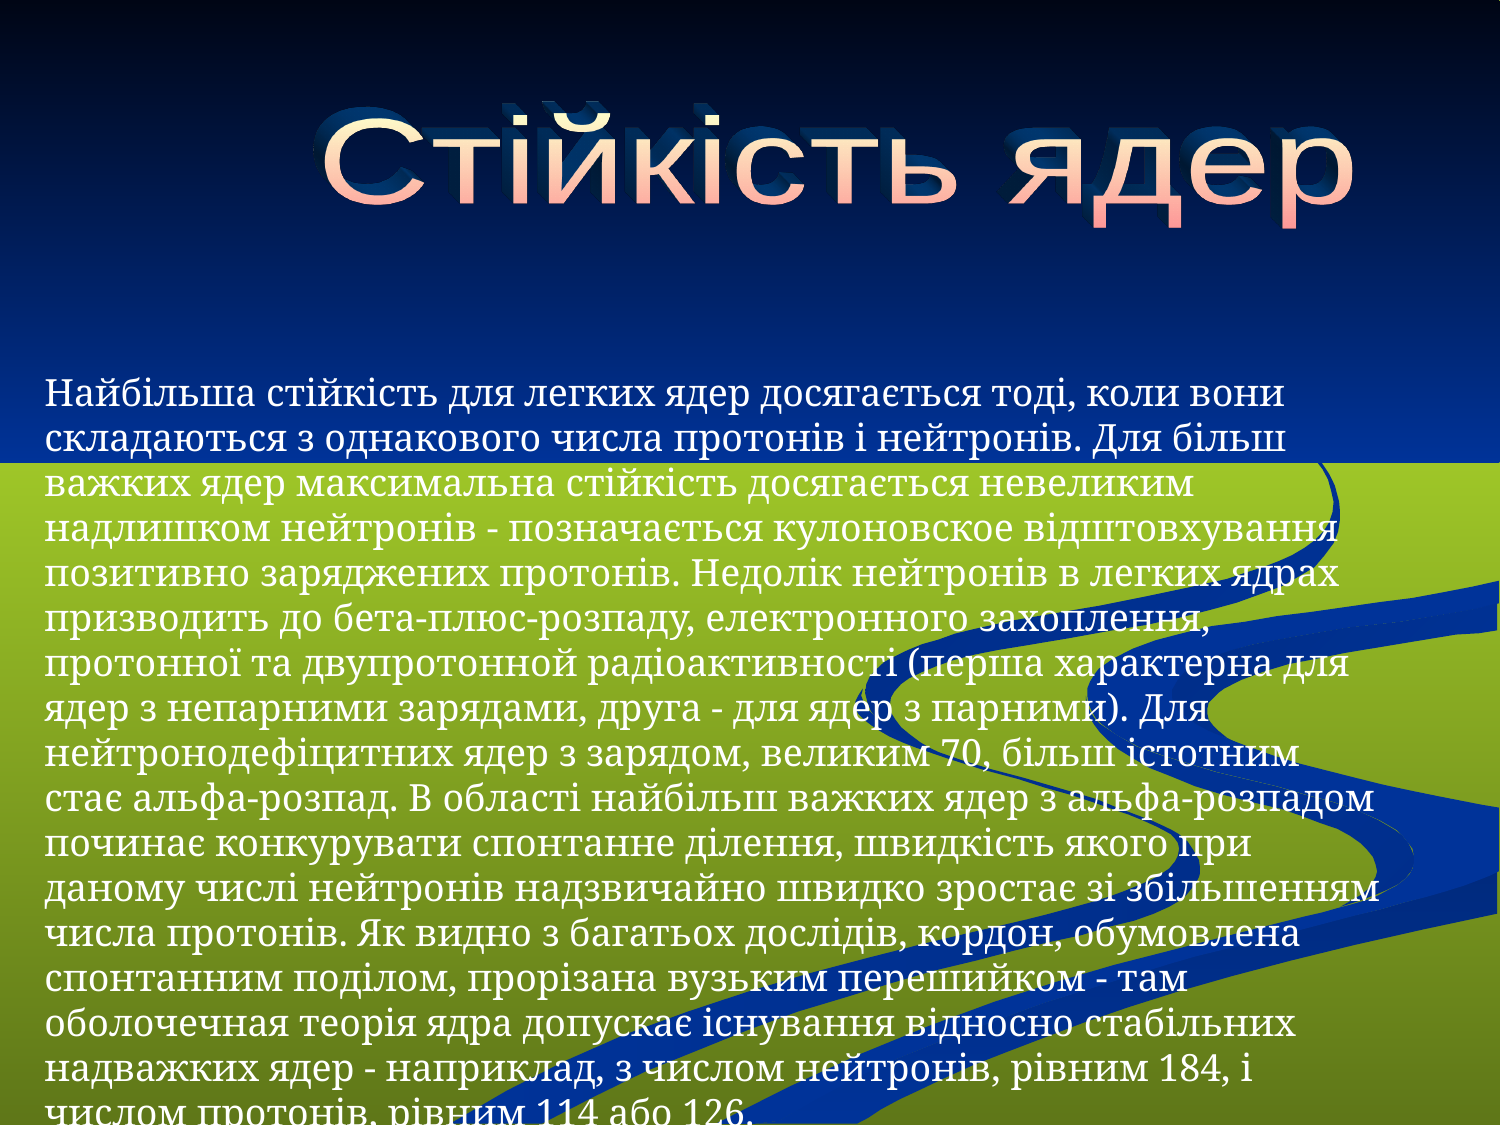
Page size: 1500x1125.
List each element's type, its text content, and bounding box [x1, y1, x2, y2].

text_box Найбільша стійкість для легких ядер досягається тоді, коли вони складаються з однакового числа протонів і нейтронів. Для більш важких ядер максимальна стійкість досягається невеликим надлишком нейтронів - позначається кулоновское відштовхування позитивно заряджених протонів. Недолік нейтронів в легких ядрах призводить до бета-плюс-розпаду, електронного захоплення, протонної та двупротонной радіоактивності (перша характерна для ядер з непарними зарядами, друга - для ядер з парними). Для нейтронодефіцитних ядер з зарядом, великим 70, більш істотним стає альфа-розпад. В області найбільш важких ядер з альфа-розпадом починає конкурувати спонтанне ділення, швидкість якого при даному числі нейтронів надзвичайно швидко зростає зі збільшенням числа протонів. Як видно з багатьох дослідів, кордон, обумовлена ​​спонтанним поділом, прорізана вузьким перешийком - там оболочечная теорія ядра допускає існування відносно стабільних надважких ядер - наприклад, з числом нейтронів, рівним 184, і числом протонів, рівним 114 або 126. [29, 362, 1400, 1125]
